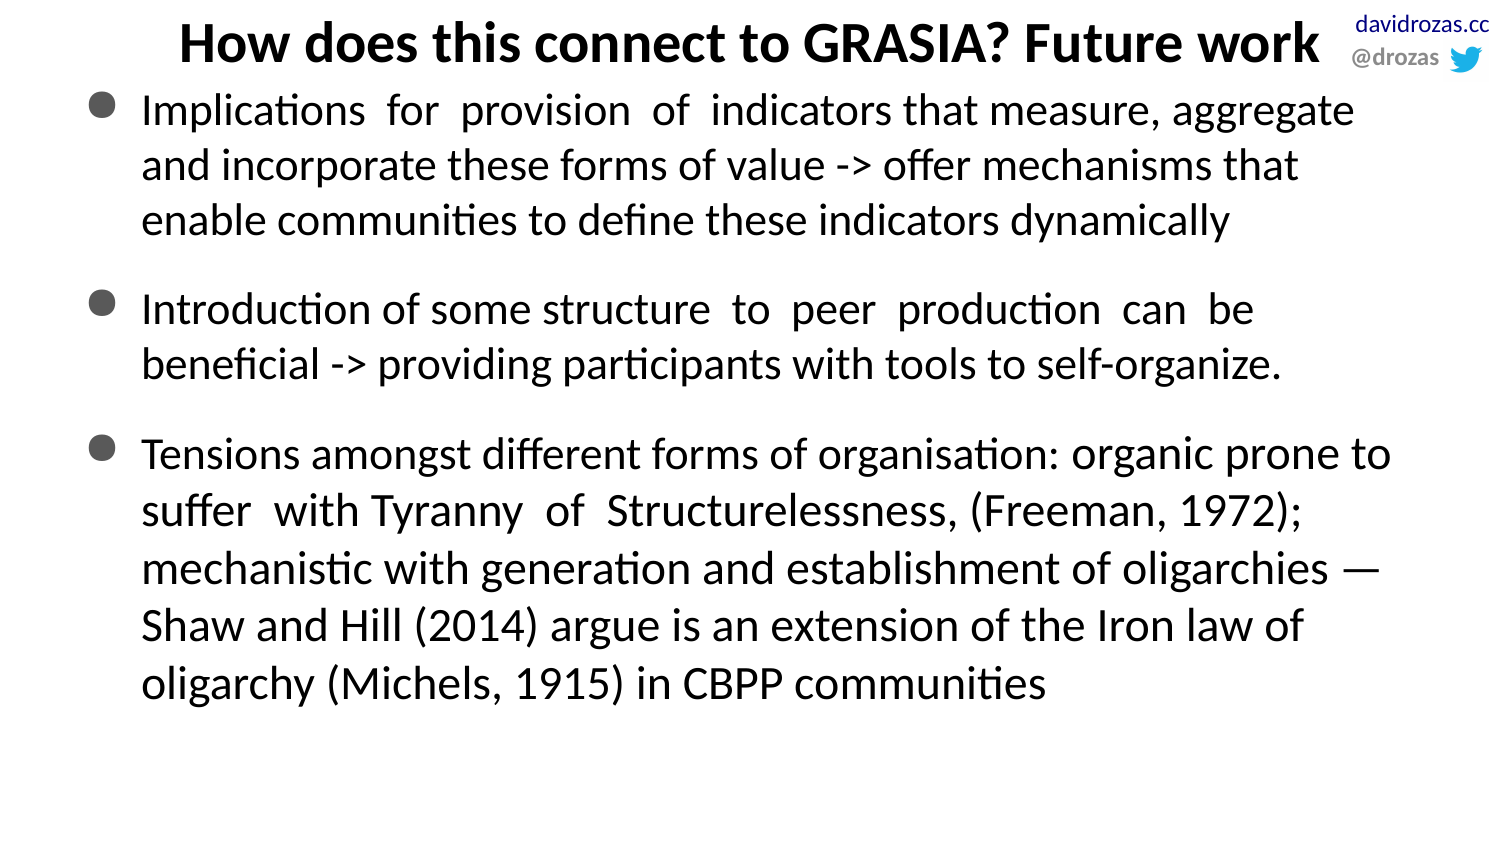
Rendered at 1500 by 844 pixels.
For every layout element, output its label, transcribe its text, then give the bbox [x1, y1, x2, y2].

title How does this connect to GRASIA? Future work [51, 0, 1449, 65]
list Implications for provision of indicators that measure, aggregate and incorporate these forms of value -> offer mechanisms that enable communities to define these indicators dynamically Introduction of some structure to peer production can be beneficial -> providing participants with tools to self-organize. Tensions amongst different forms of organisation: organic prone to suffer with Tyranny of Structurelessness, (Freeman, 1972); mechanistic with generation and establishment of oligarchies — Shaw and Hill (2014) argue is an extension of the Iron law of oligarchy (Michels, 1915) in CBPP communities [51, 65, 1449, 626]
text_box davidrozas.cc [1340, 5, 1500, 46]
picture [1443, 46, 1489, 82]
text_box @drozas [1330, 37, 1443, 73]
